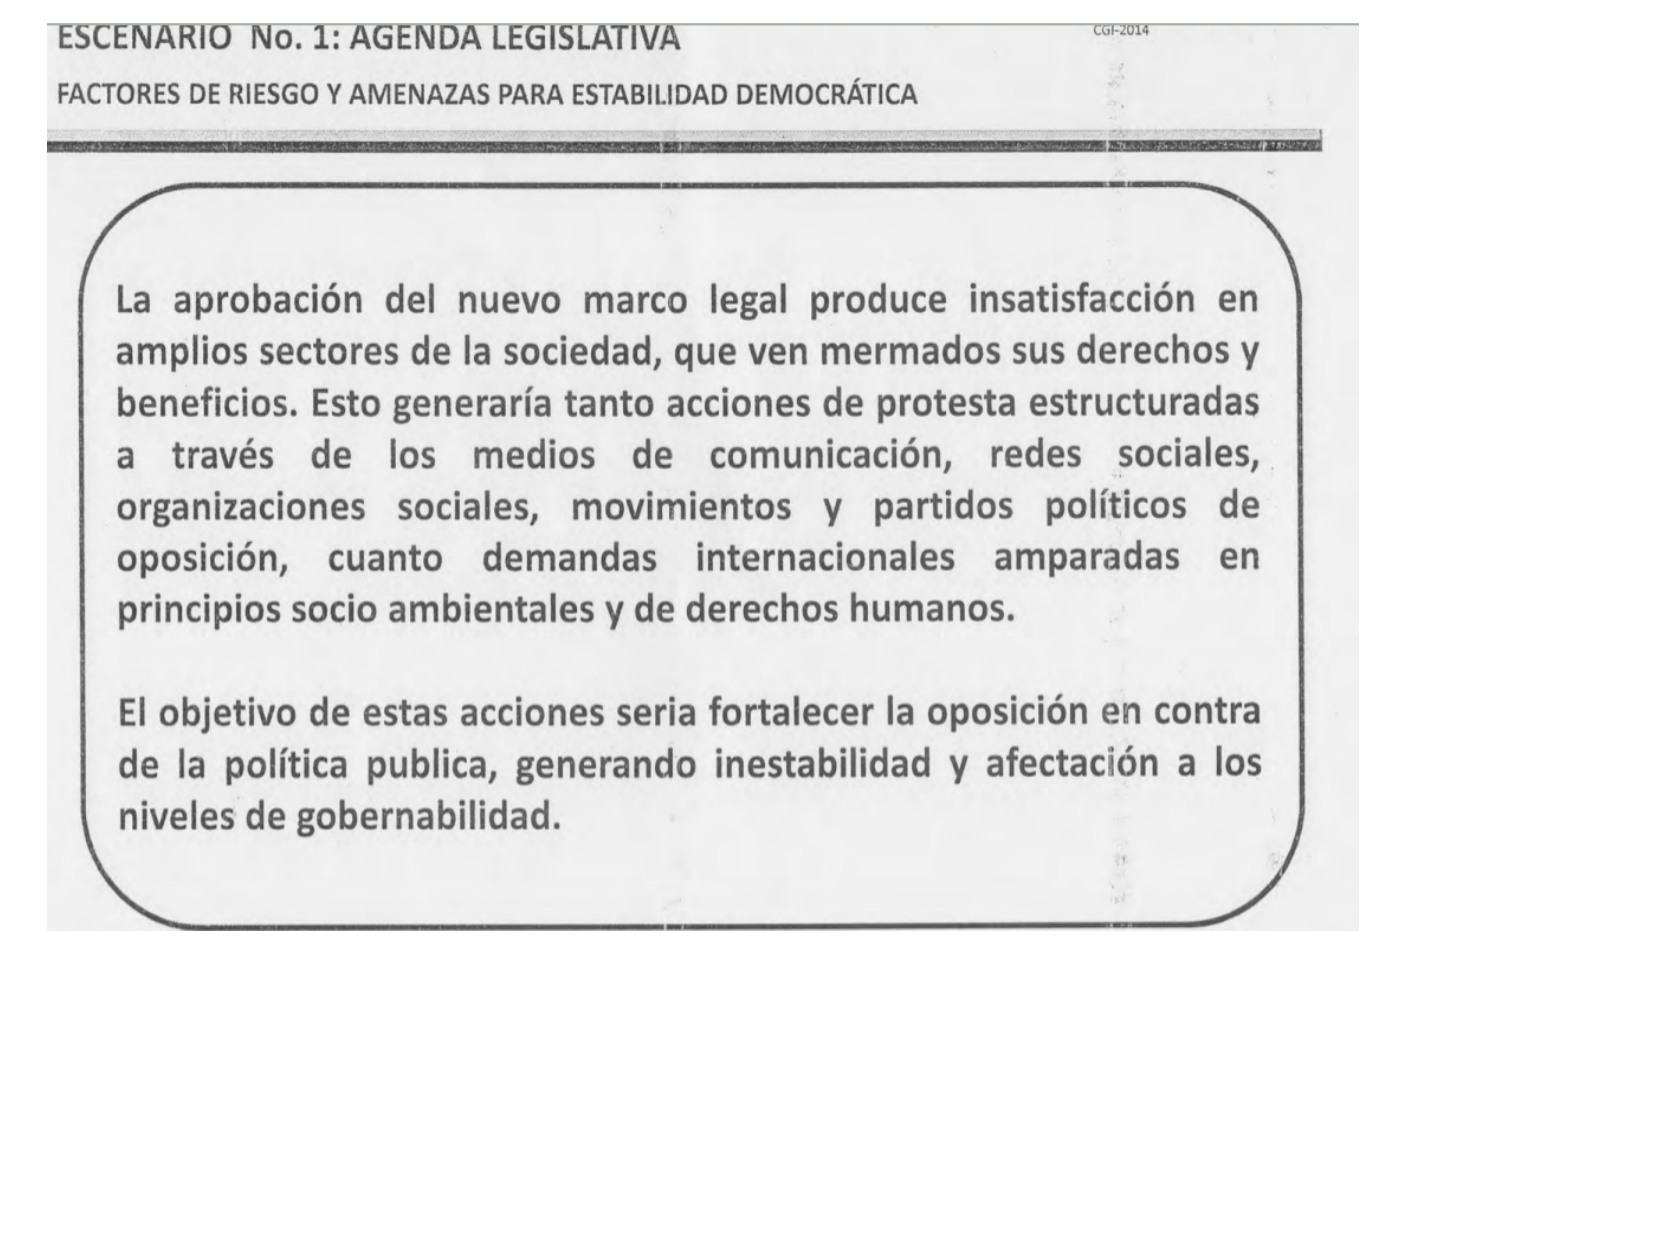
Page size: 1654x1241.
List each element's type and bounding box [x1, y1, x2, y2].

picture [47, 23, 1359, 931]
